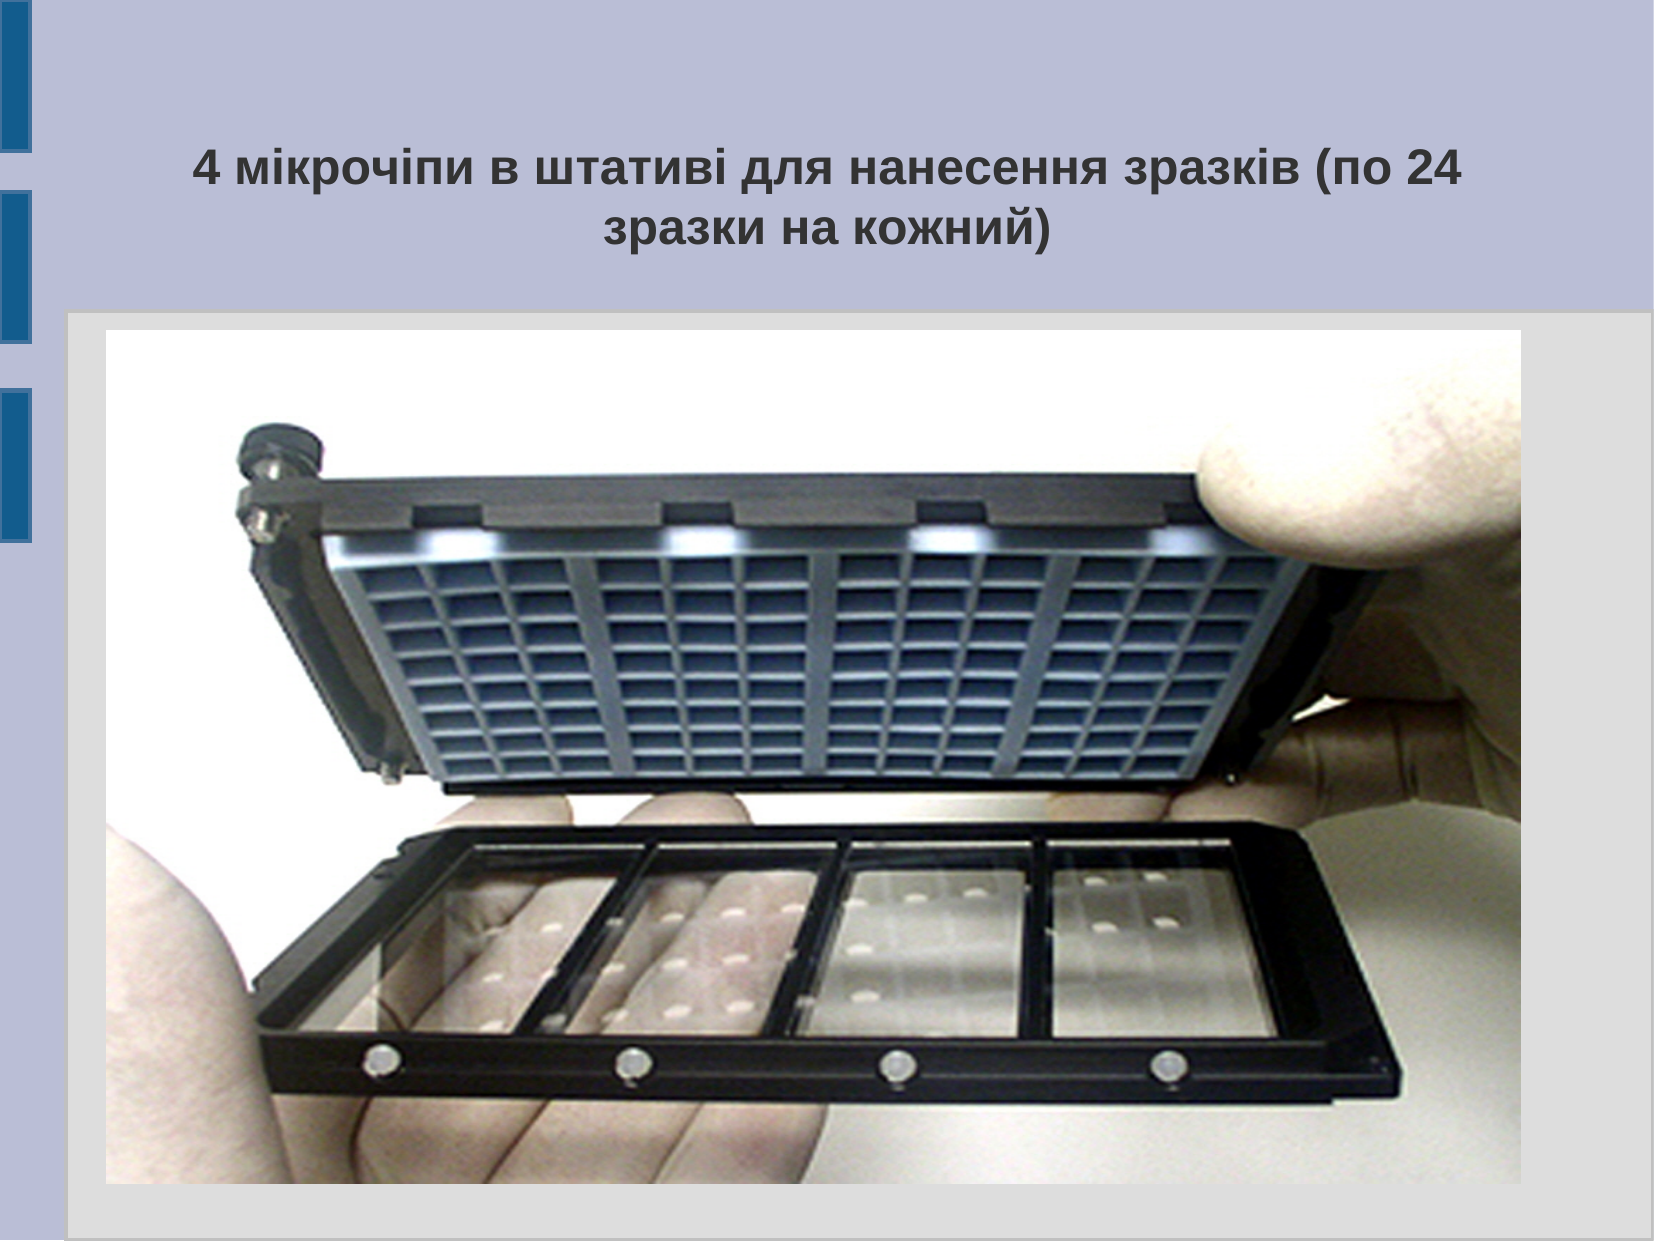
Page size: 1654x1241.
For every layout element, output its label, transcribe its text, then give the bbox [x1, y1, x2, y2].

title 4 мікрочіпи в штативі для нанесення зразків (по 24 зразки на кожний) [121, 91, 1534, 299]
picture [106, 330, 1521, 1184]
